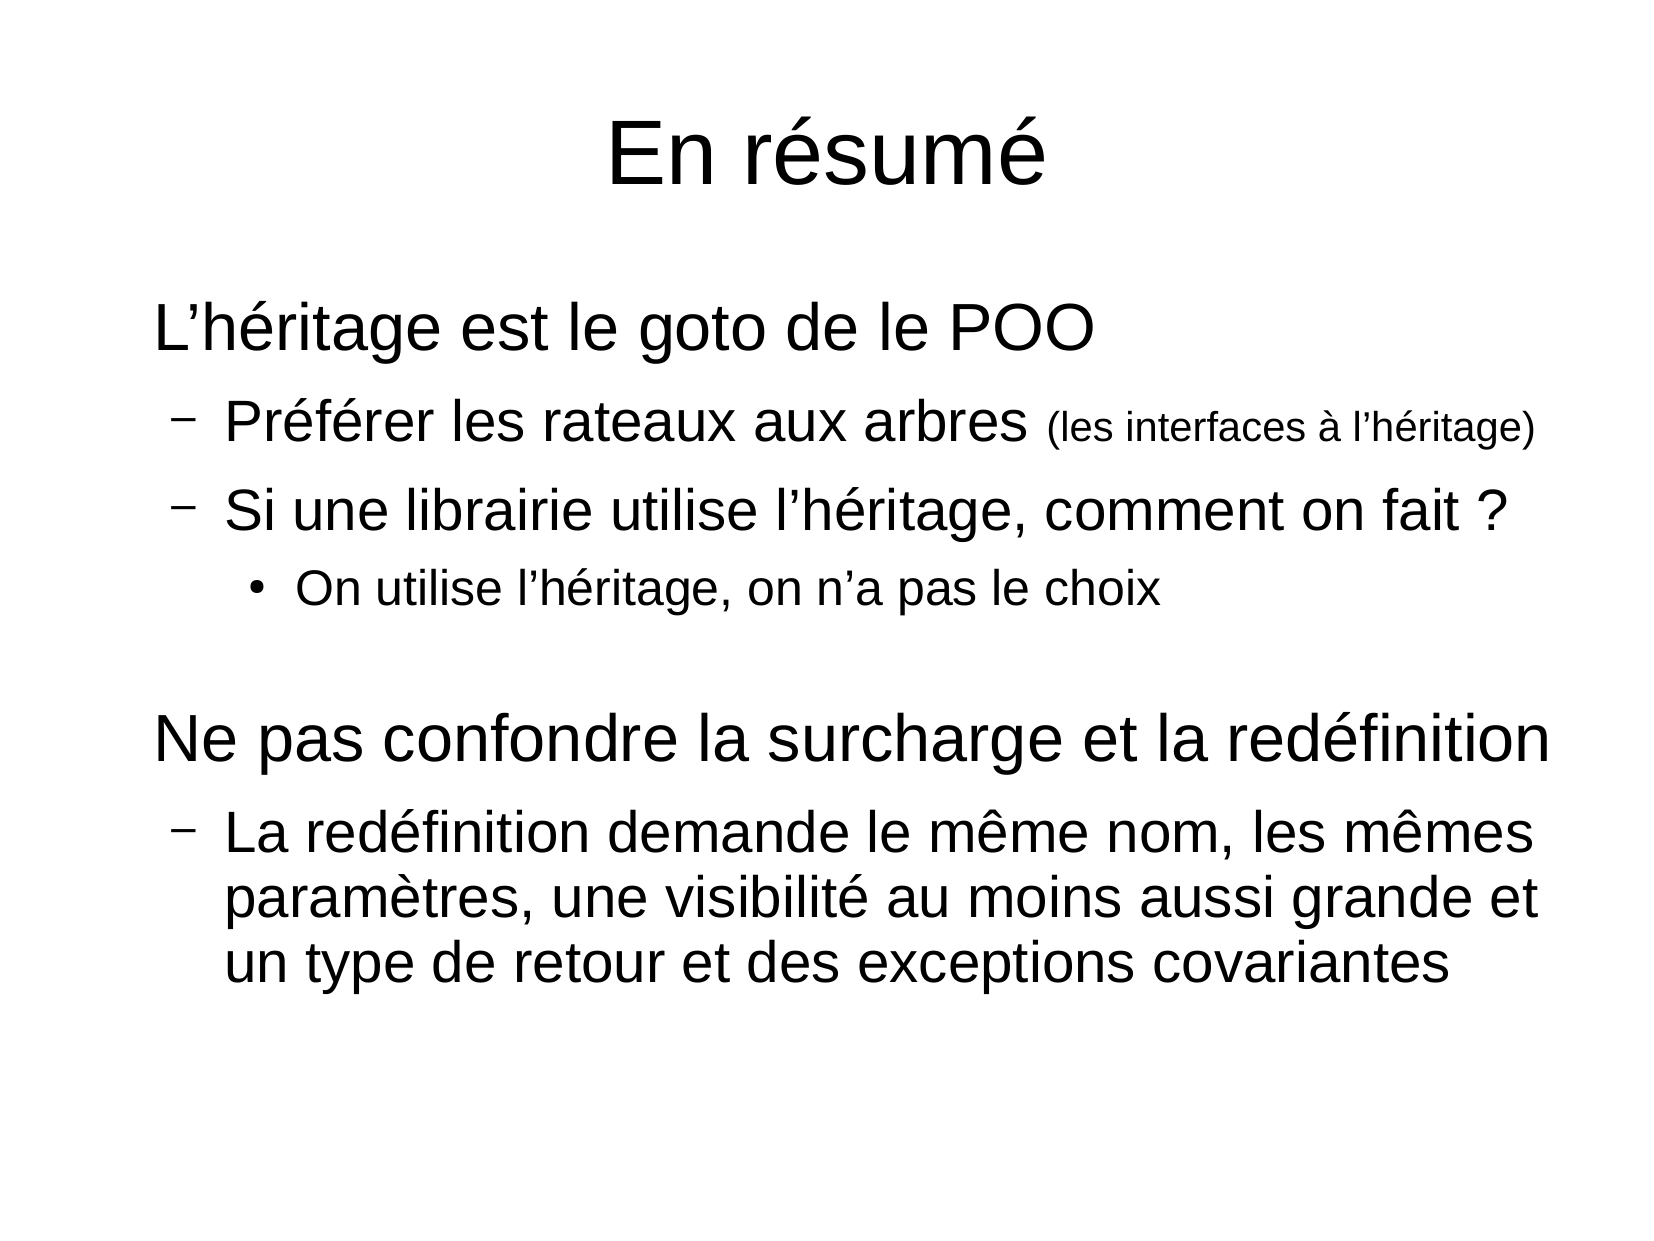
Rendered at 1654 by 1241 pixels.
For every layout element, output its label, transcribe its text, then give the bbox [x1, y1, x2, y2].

list L’héritage est le goto de le POO Préférer les rateaux aux arbres (les interfaces à l’héritage) Si une librairie utilise l’héritage, comment on fait ? On utilise l’héritage, on n’a pas le choix Ne pas confondre la surcharge et la redéfinition La redéfinition demande le même nom, les mêmes paramètres, une visibilité au moins aussi grande et un type de retour et des exceptions covariantes [82, 290, 1571, 1010]
title En résumé [82, 49, 1571, 257]
